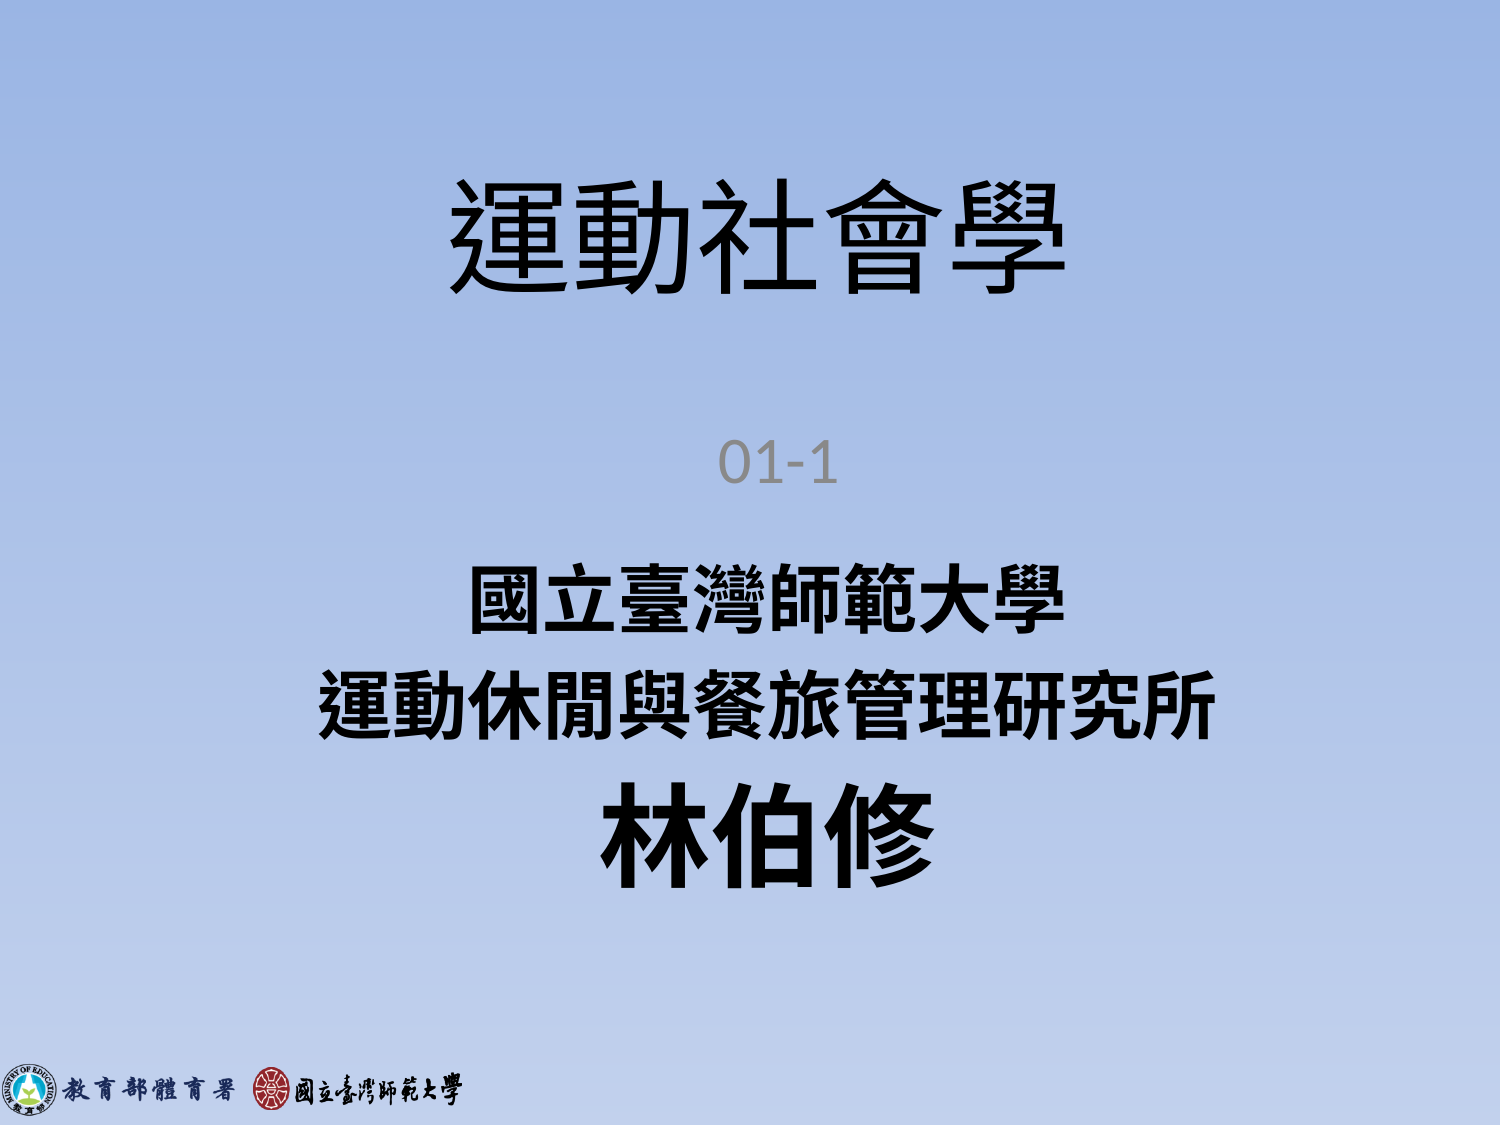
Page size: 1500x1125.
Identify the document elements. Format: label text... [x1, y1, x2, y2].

picture [253, 1067, 462, 1110]
text_box 01-1 [253, 408, 1304, 516]
picture [0, 1051, 243, 1125]
title 運動社會學 [121, 113, 1397, 355]
subtitle 國立臺灣師範大學 運動休閒與餐旅管理研究所 林伯修 [242, 544, 1293, 652]
